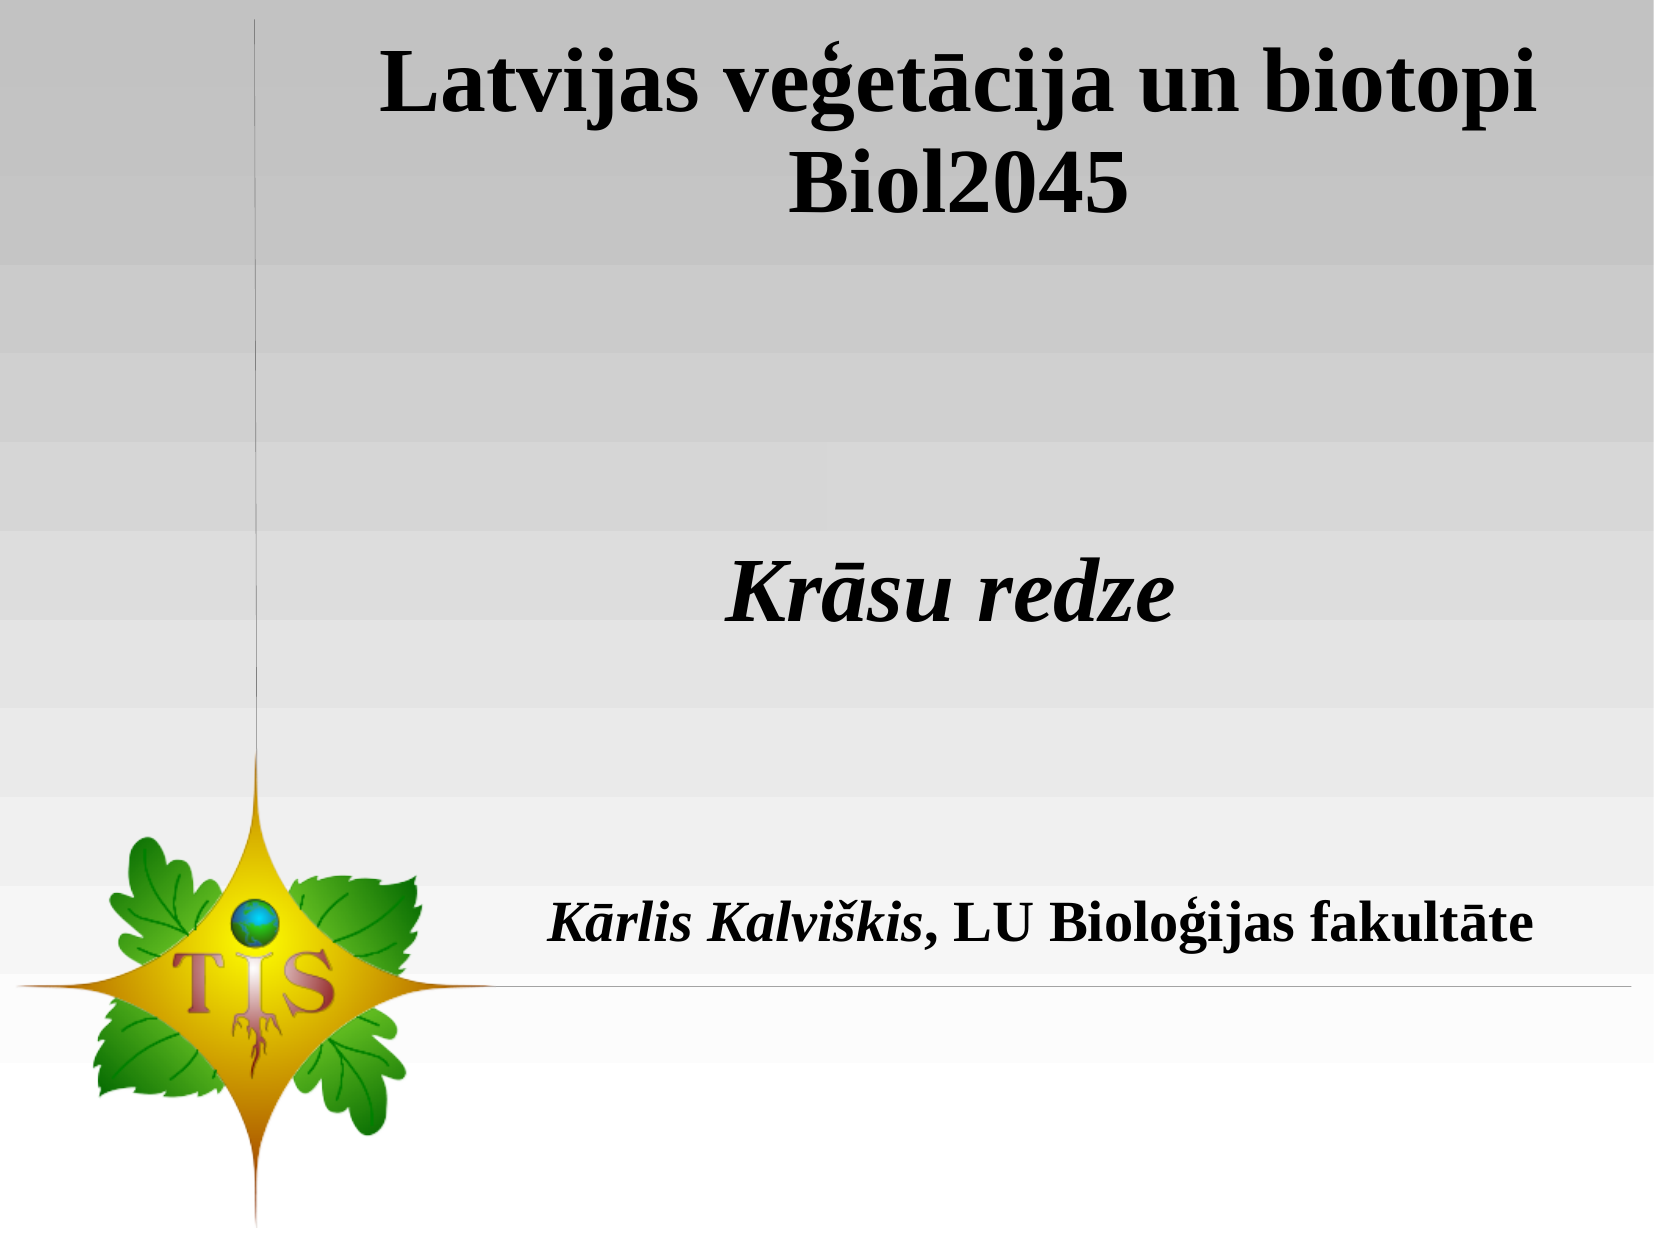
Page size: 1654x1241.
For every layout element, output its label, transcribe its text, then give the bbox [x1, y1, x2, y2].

title Krāsu redze [295, 324, 1607, 857]
picture [0, 0, 1654, 1241]
